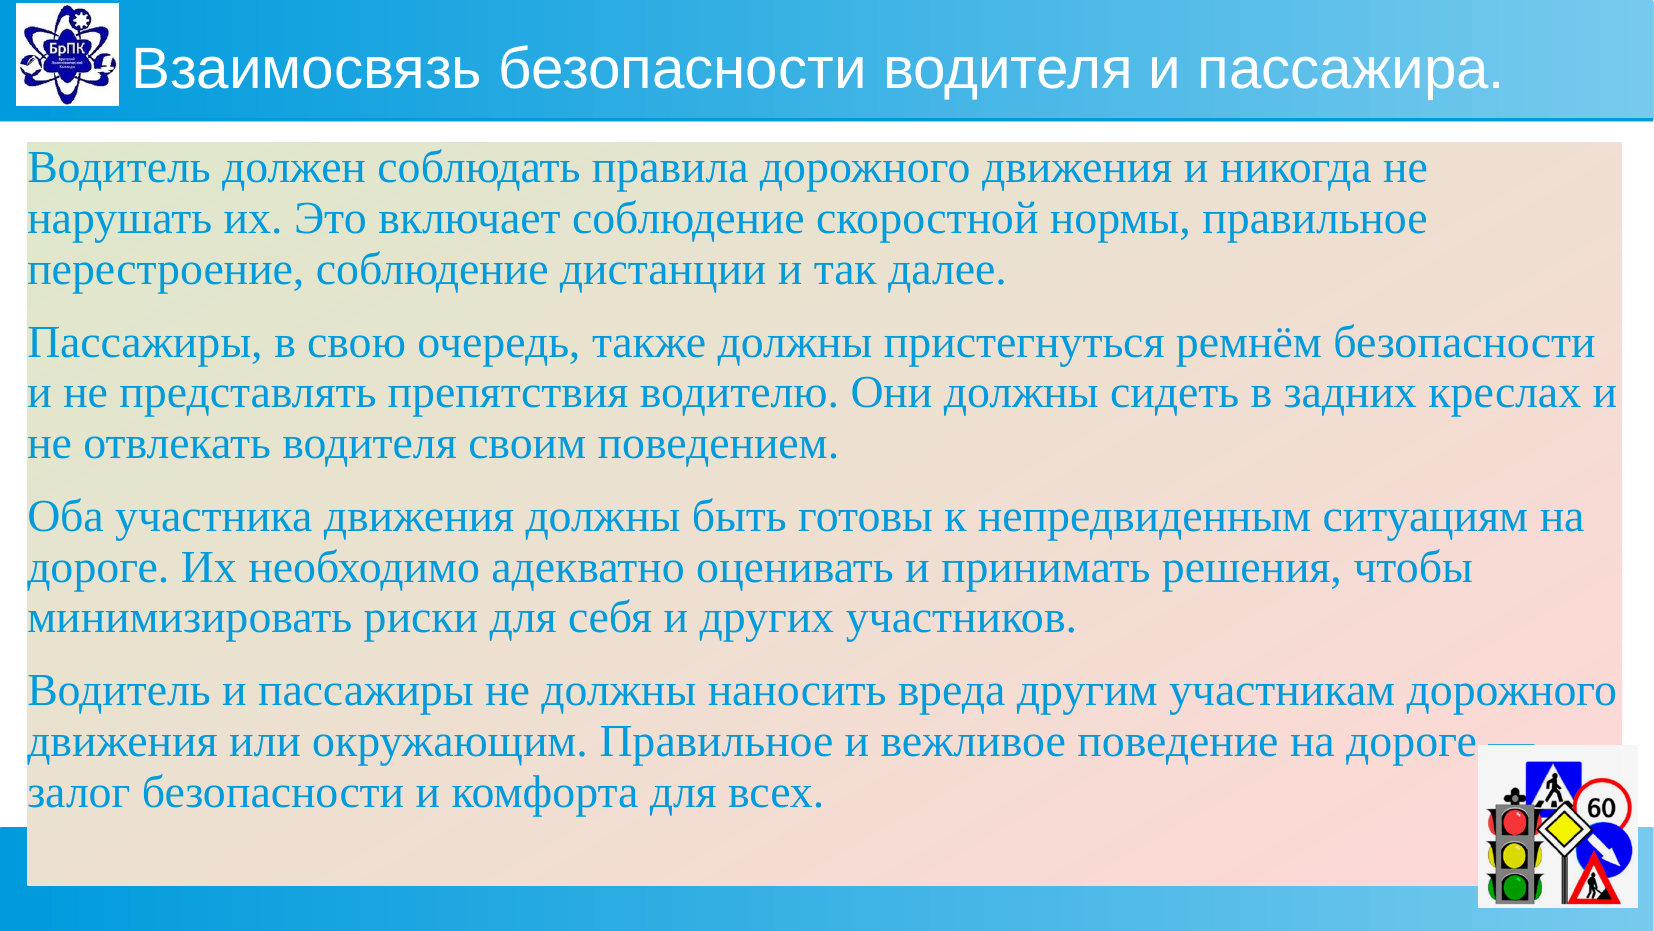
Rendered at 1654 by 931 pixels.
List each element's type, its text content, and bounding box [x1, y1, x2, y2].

title Взаимосвязь безопасности водителя и пассажира. [119, 36, 1595, 102]
picture [1478, 745, 1638, 908]
list Водитель должен соблюдать правила дорожного движения и никогда не нарушать их. Это включает соблюдение скоростной нормы, правильное перестроение, соблюдение дистанции и так далее. Пассажиры, в свою очередь, также должны пристегнуться ремнём безопасности и не представлять препятствия водителю. Они должны сидеть в задних креслах и не отвлекать водителя своим поведением. Оба участника движения должны быть готовы к непредвиденным ситуациям на дороге. Их необходимо адекватно оценивать и принимать решения, чтобы минимизировать риски для себя и других участников. Водитель и пассажиры не должны наносить вреда другим участникам дорожного движения или окружающим. Правильное и вежливое поведение на дороге — залог безопасности и комфорта для всех. [27, 142, 1623, 886]
picture [17, 4, 118, 105]
